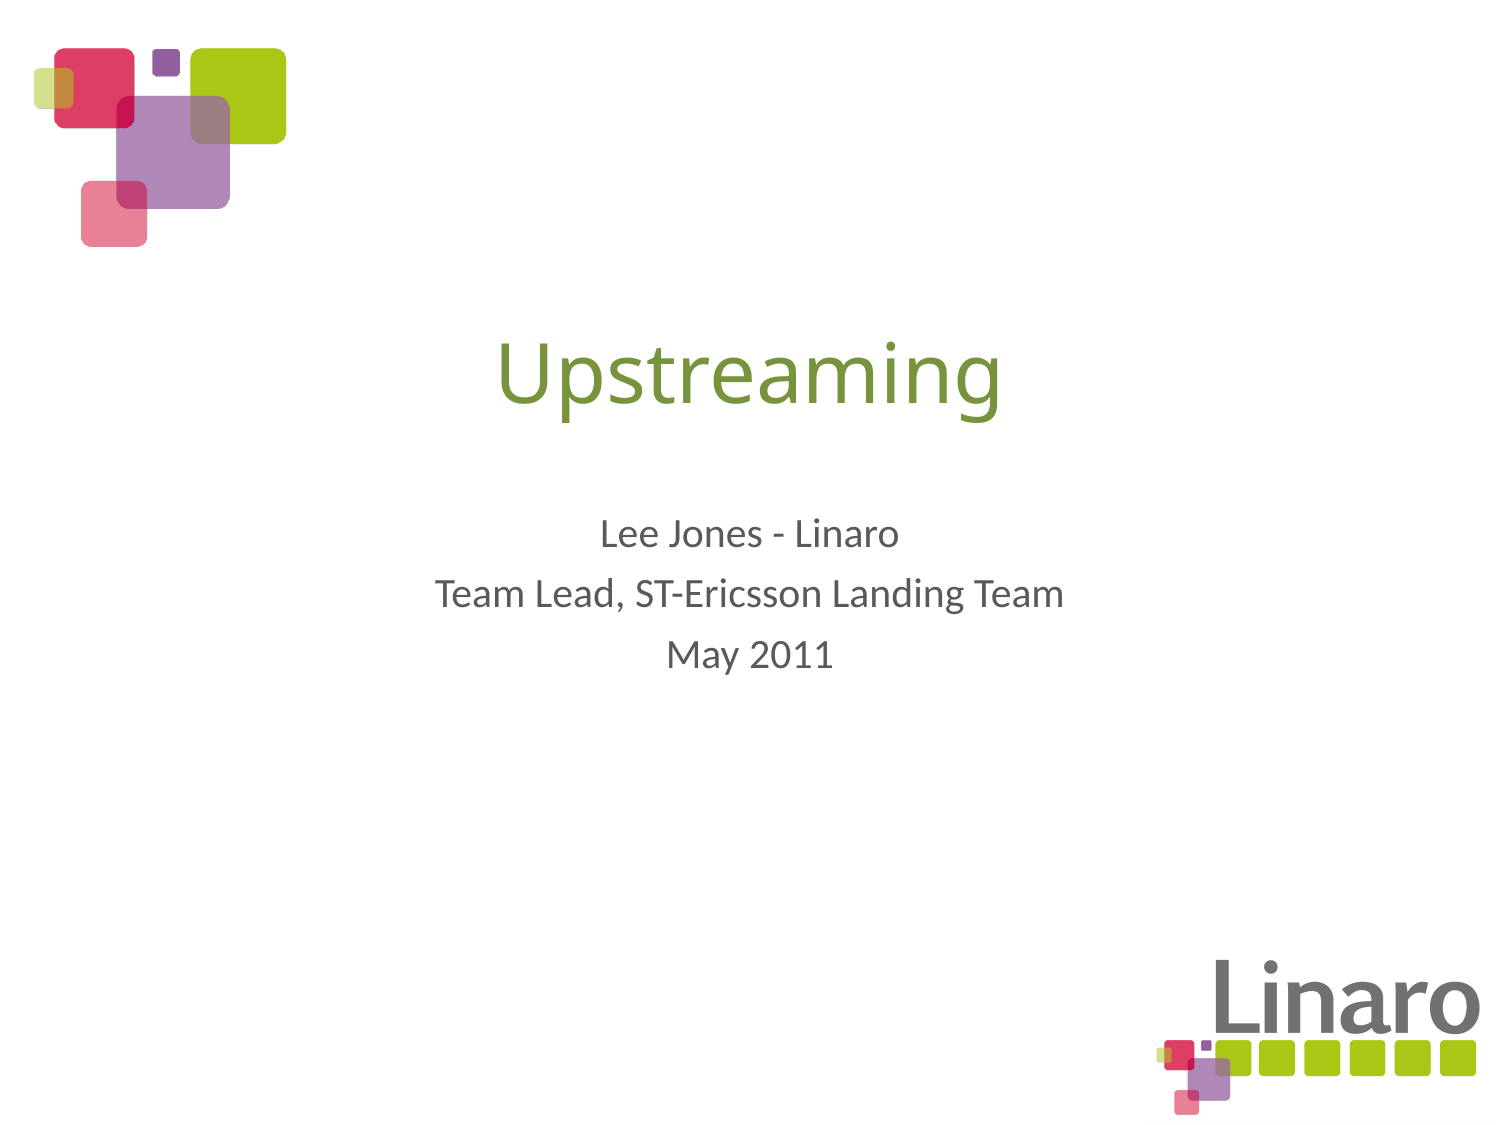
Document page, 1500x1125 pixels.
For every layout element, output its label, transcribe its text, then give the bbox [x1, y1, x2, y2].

text_box Lee Jones - Linaro Team Lead, ST-Ericsson Landing Team May 2011 [0, 529, 1500, 745]
title Upstreaming [0, 211, 1500, 529]
picture [1141, 949, 1500, 1125]
picture [29, 31, 300, 211]
